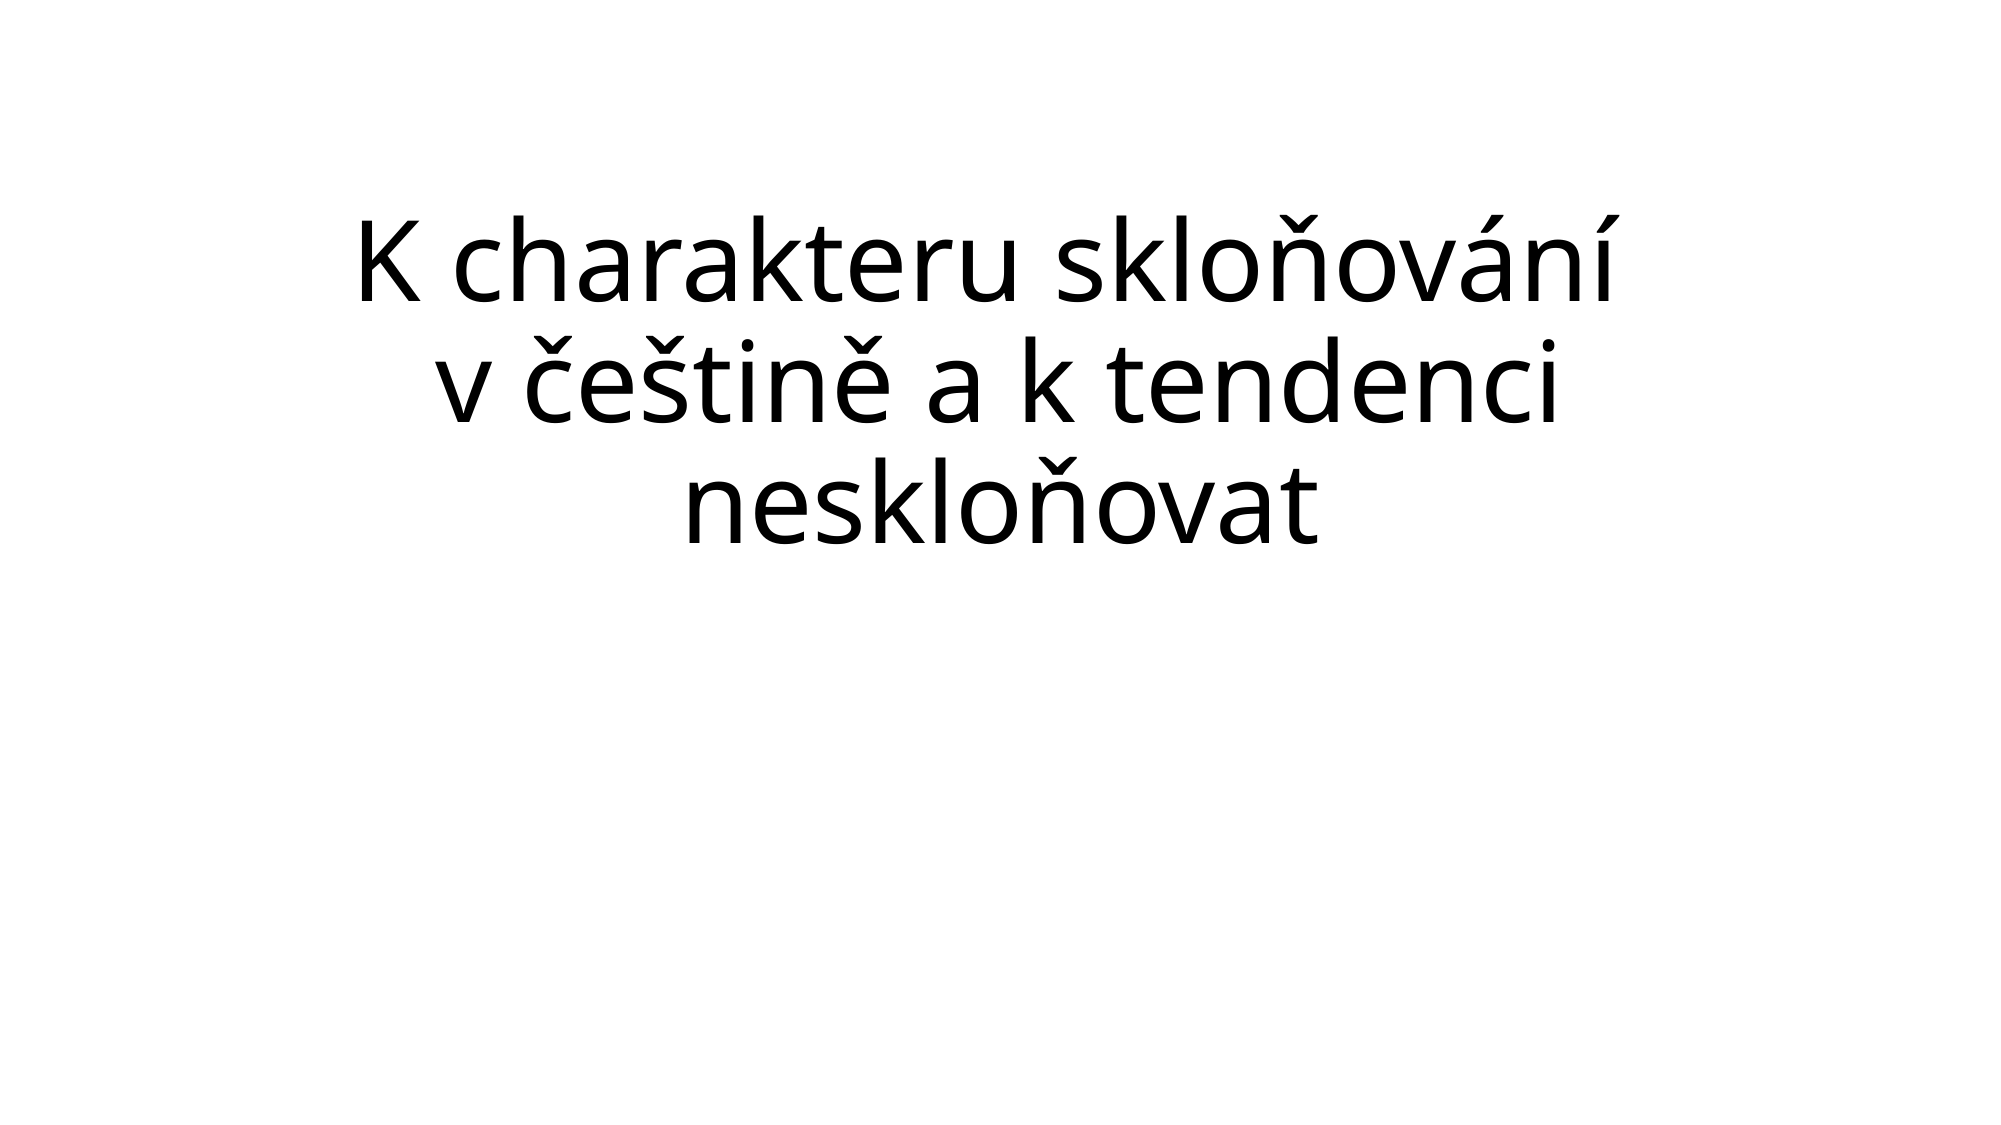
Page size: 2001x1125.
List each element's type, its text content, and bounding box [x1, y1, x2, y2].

title K charakteru skloňování v češtině a k tendenci neskloňovat [249, 184, 1750, 576]
